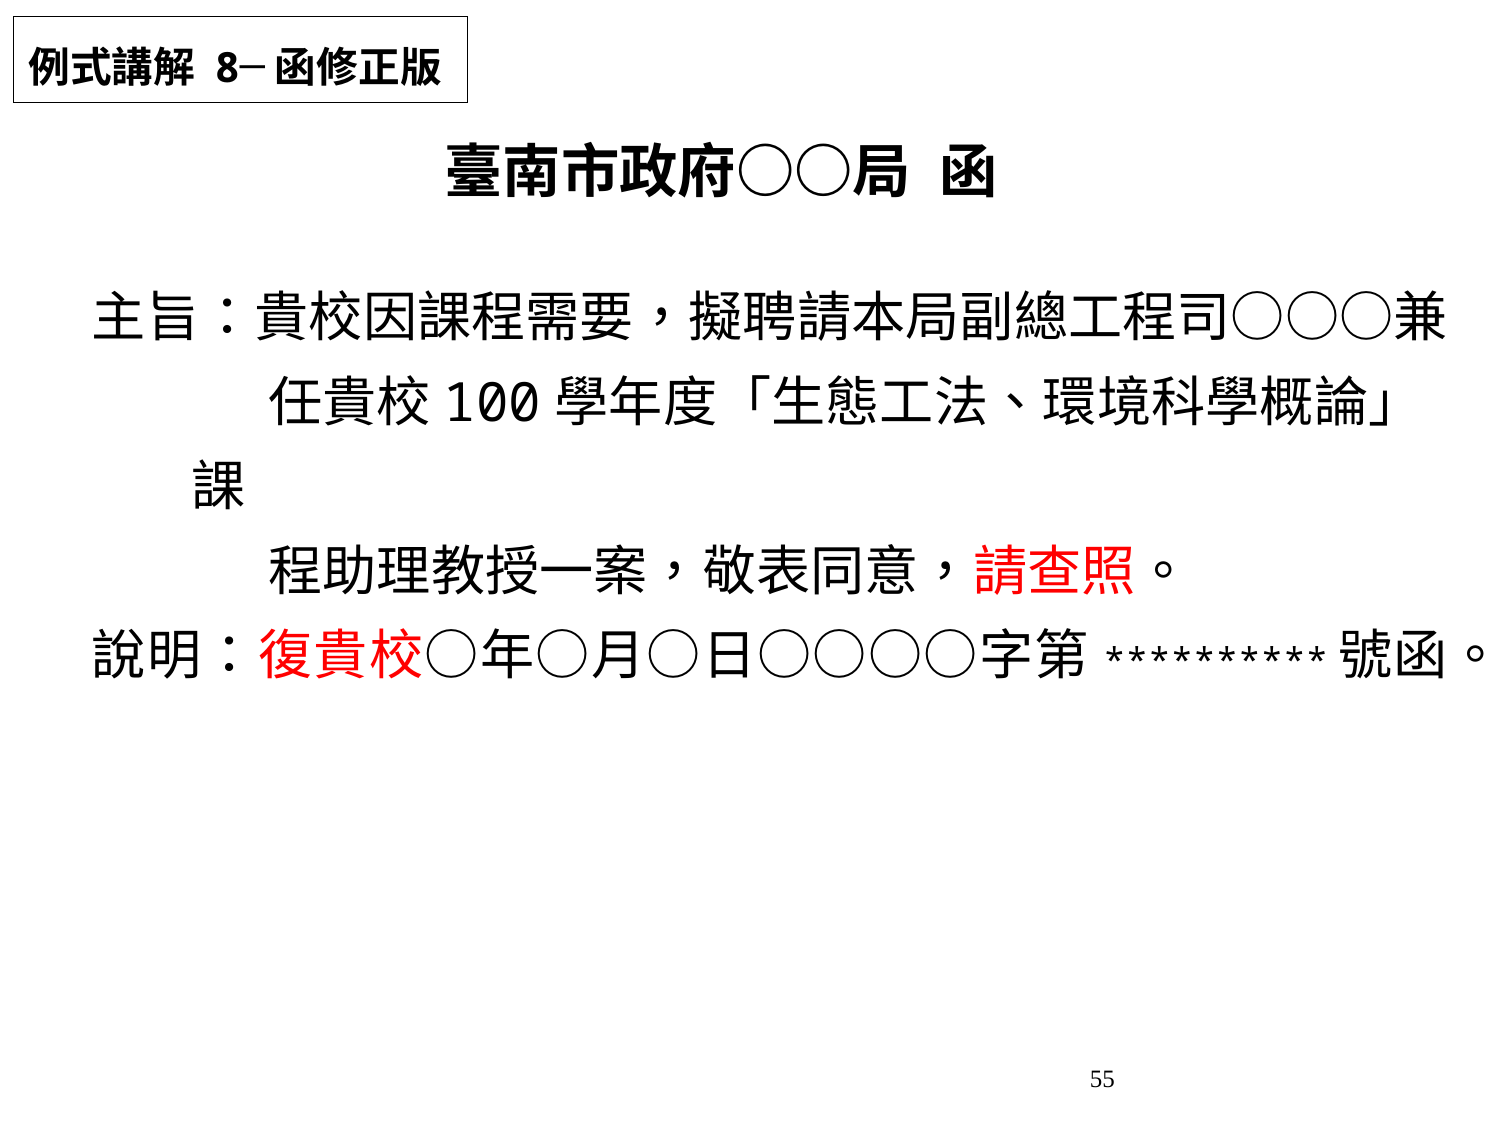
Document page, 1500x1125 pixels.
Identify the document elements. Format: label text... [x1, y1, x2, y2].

text_box 主旨：貴校因課程需要，擬聘請本局副總工程司○○○兼 任貴校100學年度「生態工法、環境科學概論」課 程助理教授一案，敬表同意，請查照。 說明：復貴校○年○月○日○○○○字第**********號函。 [77, 255, 1464, 771]
text_box [1074, 1025, 1426, 1101]
text_box 例式講解 8─函修正版 [13, 16, 468, 103]
text_box 臺南市政府○○局 函 [426, 126, 1017, 214]
